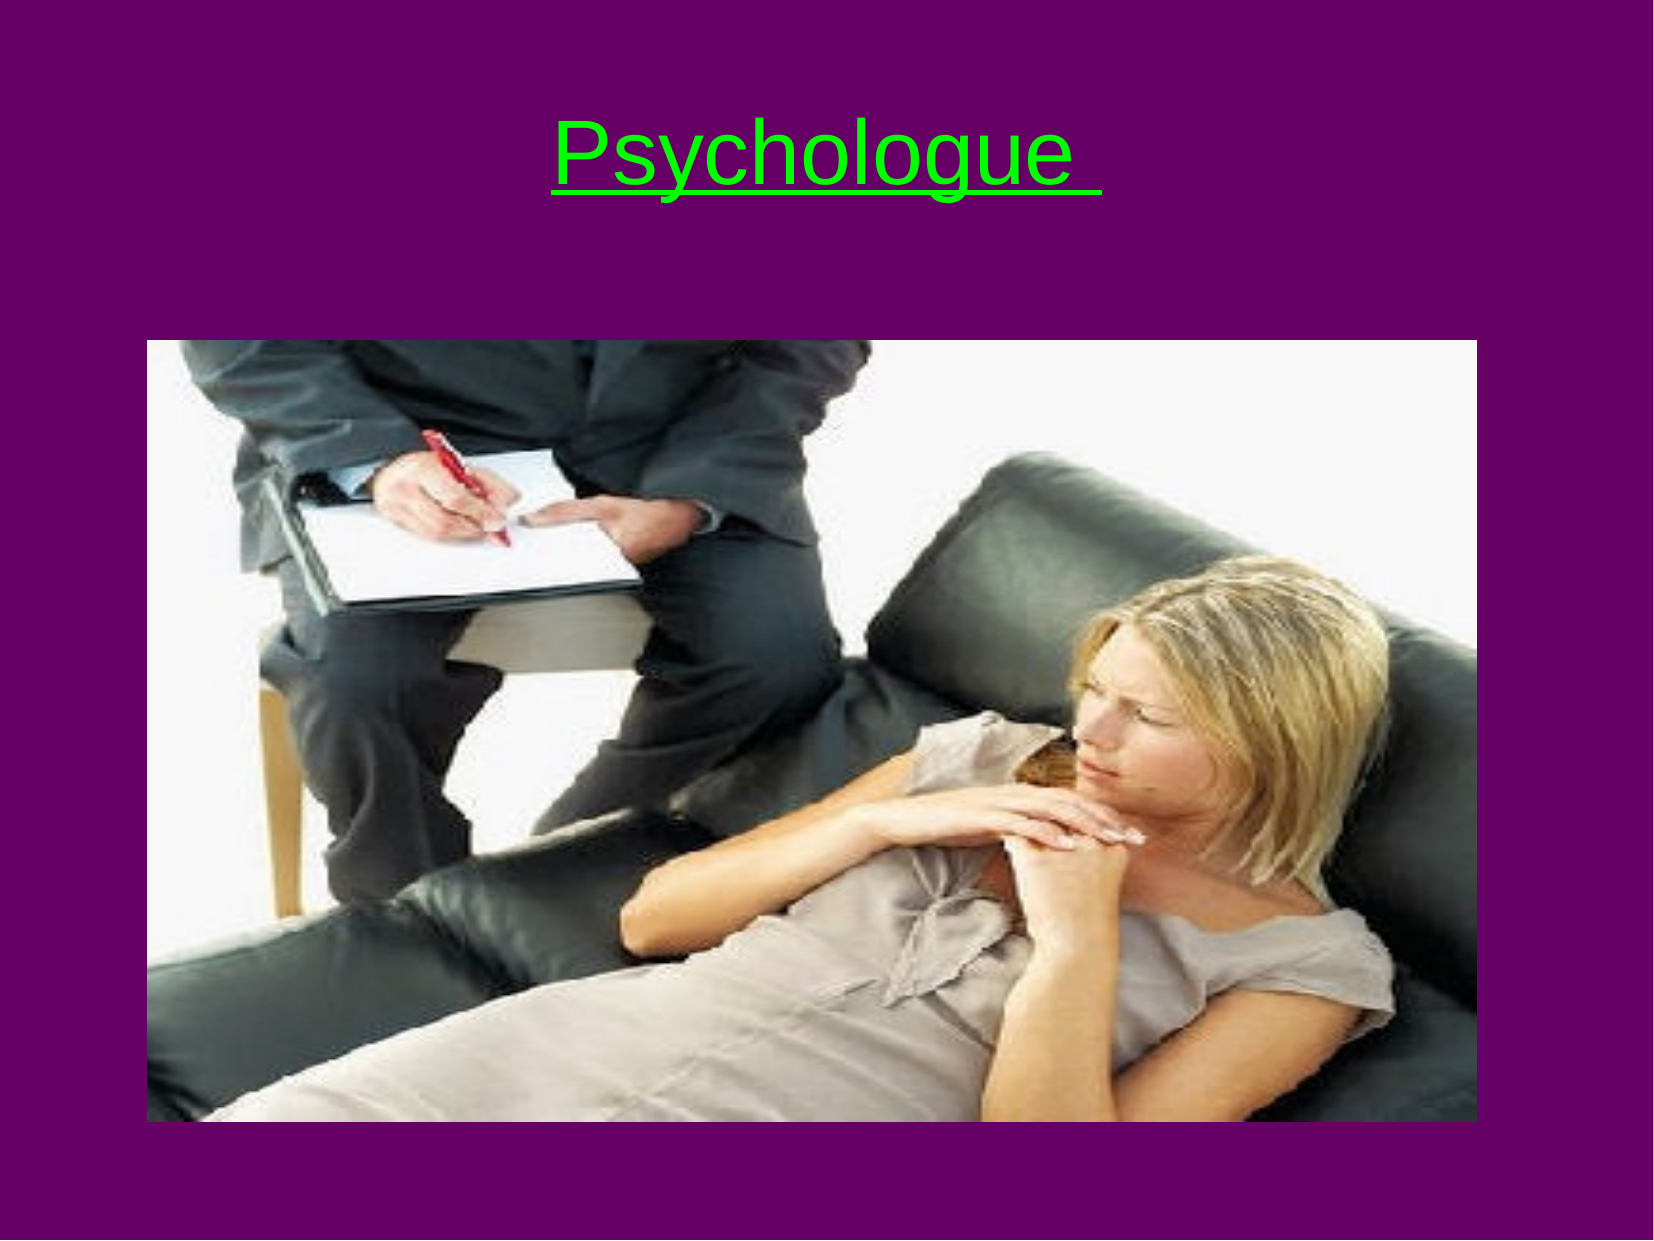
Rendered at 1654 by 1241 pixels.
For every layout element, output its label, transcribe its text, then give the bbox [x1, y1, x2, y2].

picture [147, 340, 826, 1123]
list [826, 340, 1501, 1123]
title Psychologue [82, 49, 1571, 257]
